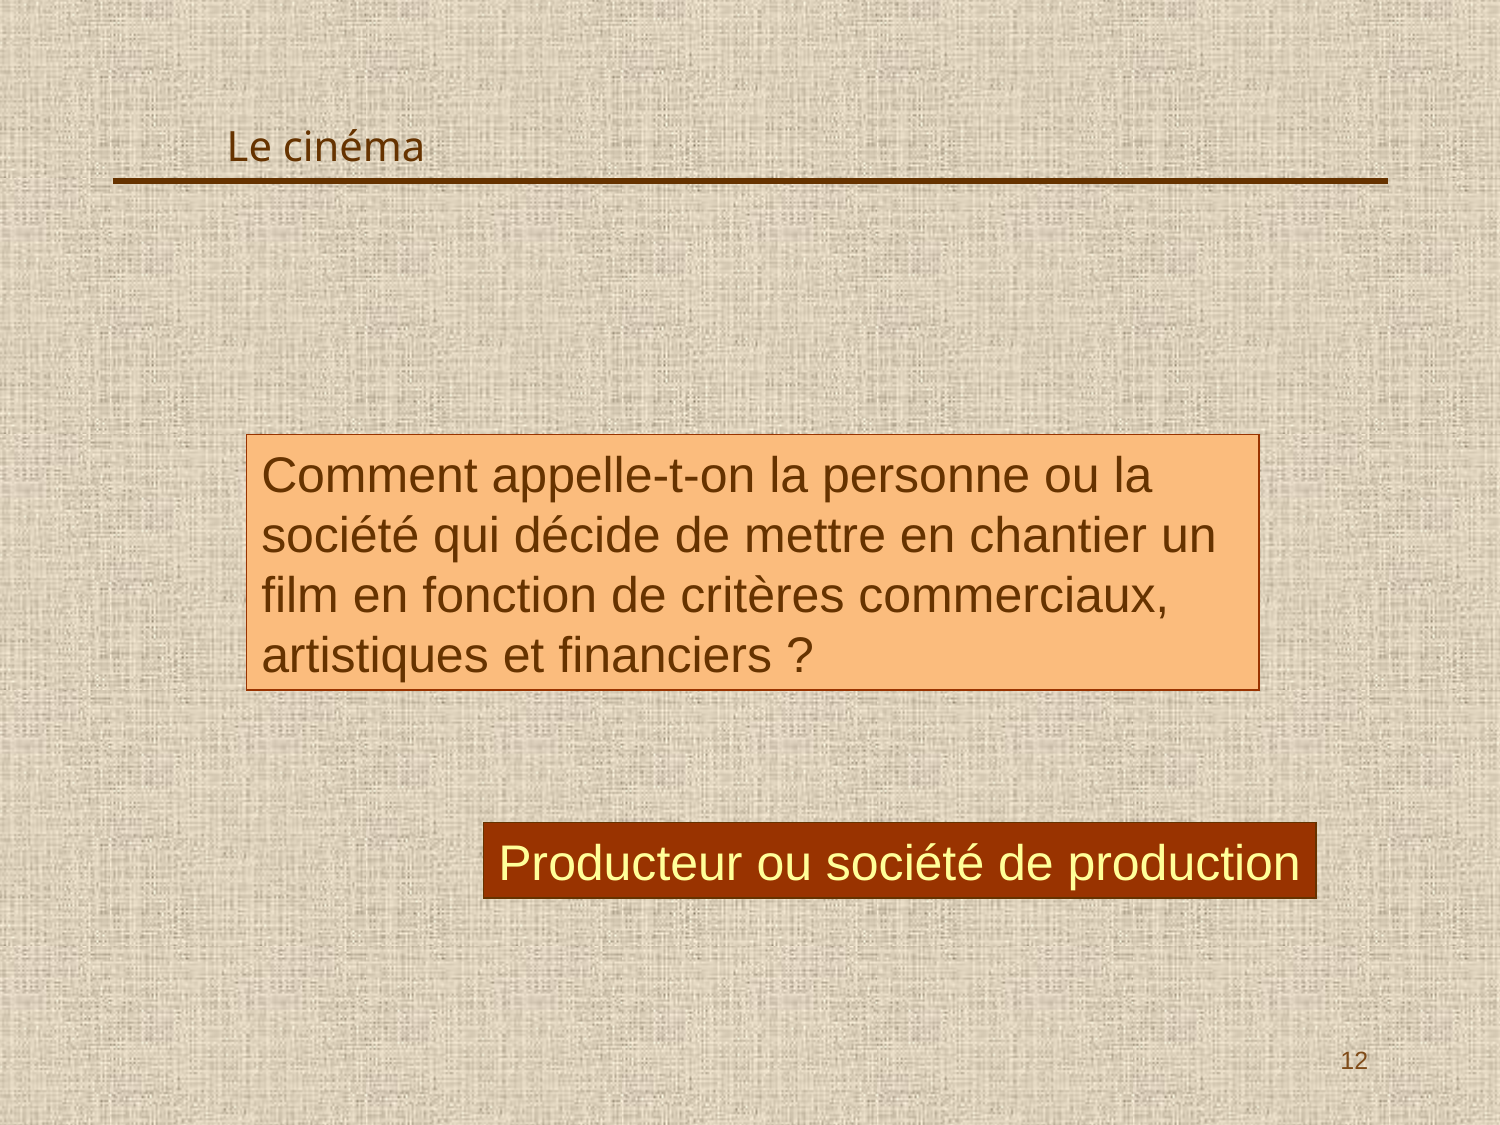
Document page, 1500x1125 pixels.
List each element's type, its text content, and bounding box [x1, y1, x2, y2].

text_box Le cinéma [211, 112, 441, 178]
picture [0, 0, 1500, 1125]
text_box Comment appelle-t-on la personne ou la société qui décide de mettre en chantier un film en fonction de critères commerciaux, artistiques et financiers ? [246, 434, 1260, 690]
text_box Producteur ou société de production [483, 822, 1317, 899]
